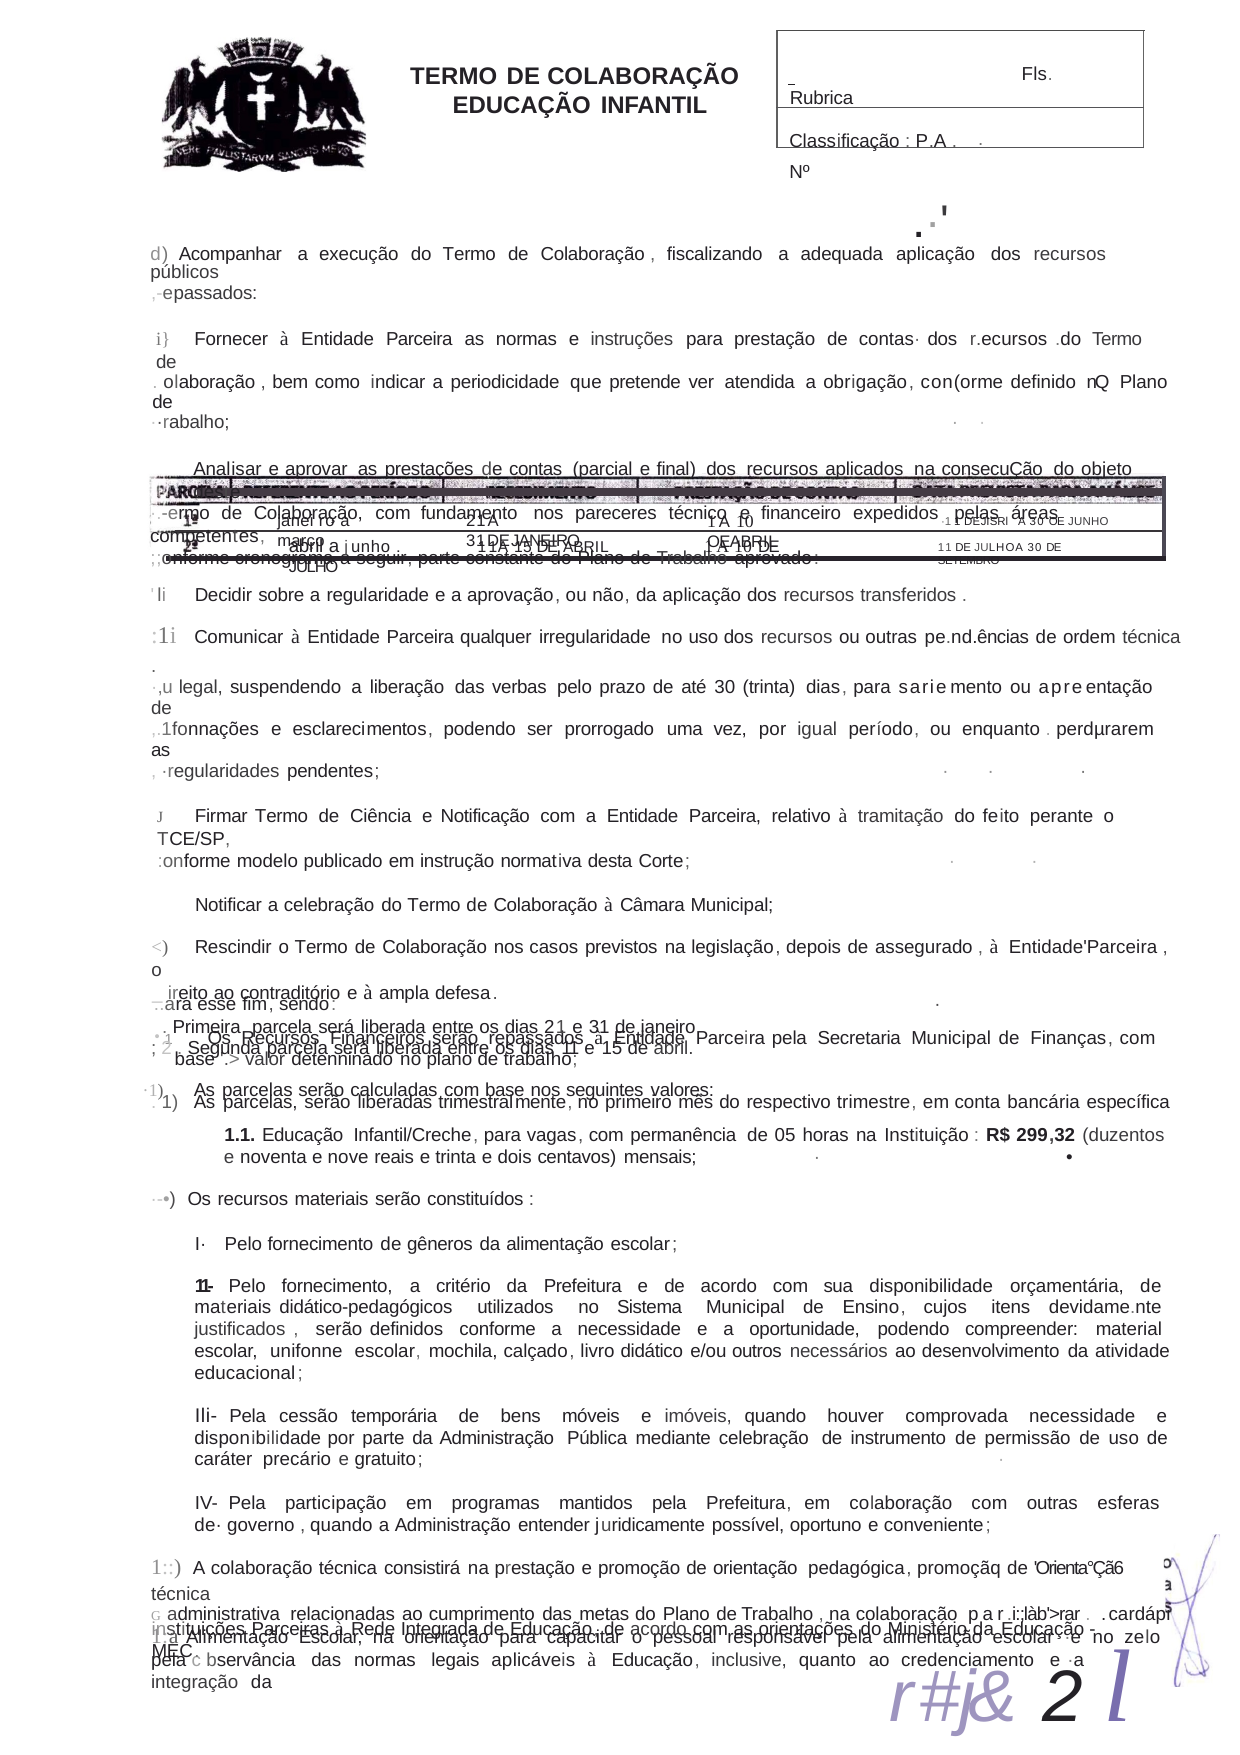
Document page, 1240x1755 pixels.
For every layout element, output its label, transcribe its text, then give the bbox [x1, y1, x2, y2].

text_box 'li Decidir sobre a regularidade e a aprovação, ou não, da aplicação dos recursos transferidos . :1i Comunicar à Entidade Parceira qualquer irregularidade no uso dos recursos ou outras pe.nd.ências de ordem técnica . ·,u legal, suspendendo a liberação das verbas pelo prazo de até 30 (trinta) dias, para sariemento ou apreentação de ,.1fonnações e esclarecimentos, podendo ser prorrogado uma vez, por igual período, ou enquanto . perdµrarem as , ·regularidades pendentes; · · · J Firmar Termo de Ciência e Notificação com a Entidade Parceira, relativo à tramitação do feito perante o TCE/SP, :onforme modelo publicado em instrução normativa desta Corte; · · Notificar a celebração do Termo de Colaboração à Câmara Municipal; <) Rescindir o Termo de Colaboração nos casos previstos na legislação, depois de assegurado , à Entidade'Parceira , o _ ireito ao contraditório e à ampla defesa. 1 Os Recursos Financeiros serão repassados à Entidade Parceira pela Secretaria Municipal de Finanças, com base '.> valor detenninado no plano de trabalho; . 1) As parcelas, serão liberadas trimestralmente, no primeiro mês do respectivo trimestre, em conta bancária específica [148, 582, 1182, 995]
text_box ·11DEJISRl A 30 OE JUNHO [938, 514, 1112, 530]
text_box abril a junho 11A 15 DE ABRIL 1A 10 DE JULHO [286, 533, 828, 557]
text_box [162, 38, 366, 172]
text_box r#j& 2 l [887, 1618, 1141, 1726]
text_box 1A 10 OEABRIL [704, 509, 828, 532]
text_box TERMO DE COLABORAÇÃO EDUCAÇÃO INFANTIL [408, 60, 745, 118]
text_box ·1) As parcelas serão calculadas com base nos seguintes valores: 1.1. Educação Infantil/Creche, para vagas, com permanência de 05 horas na Instituição : R$ 299,32 (duzentos e noventa e nove reais e trinta e dois centavos) mensais; · • ·-•) Os recursos materiais serão constituídos : I· Pelo fornecimento de gêneros da alimentação escolar; 11- Pelo fornecimento, a critério da Prefeitura e de acordo com sua disponibilidade orçamentária, de materiais didático-pedagógicos utilizados no Sistema Municipal de Ensino, cujos itens devidame.nte justificados , serão definidos conforme a necessidade e a oportunidade, podendo compreender: material escolar, unifonne escolar, mochila, calçado, livro didático e/ou outros necessários ao desenvolvimento da atividade educacional; Ili- Pela cessão temporária de bens móveis e imóveis, quando houver comprovada necessidade e disponibilidade por parte da Administração Pública mediante celebração de instrumento de permissão de uso de caráter precário e gratuito; · IV- Pela participação em programas mantidos pela Prefeitura, em colaboração com outras esferas de·governo , quando a Administração entender juridicamente possível, oportuno e conveniente; 1::) A colaboração técnica consistirá na prestação e promoção de orientação pedagógica, promoçãq de 'Orienta°Çã6 técnica G administrativa relacionadas ao cumprimento das metas do Plano de Trabalho , na colaboração par.i:;làb'>rar . .cardápi 1:a Alimentação Escolar, na orientação para capacitar o pessoal responsável pela alimentação escolar ·e no zelo pela c bservância das normas legais aplicáveis à Educação, inclusive, quanto ao credenciamento e ·a integração da [140, 1077, 1174, 1618]
text_box · [932, 992, 945, 1015]
text_box 21A 31DEJANEIRO [464, 510, 617, 531]
text_box [1164, 1534, 1220, 1686]
text_box Fls. [1019, 61, 1056, 85]
text_box Rubrica Classificação : P.A . . Nº [786, 60, 1008, 141]
text_box [269, 510, 274, 518]
text_box [148, 474, 1164, 552]
text_box ..ara esse fim, sendo: . Primeira parcela será liberada entre os dias 21 e 31 de janeiro ; 2 . Segunda parcela será liberada entre os dias 11 e 15 de abril. [148, 992, 699, 1059]
text_box janei ro a março [275, 509, 400, 531]
text_box 11DE JULHOA 30 DE SETEMBRO [935, 539, 1124, 556]
text_box .·' d) Acompanhar a execução do Termo de Colaboração , fiscalizando a adequada aplicação dos recursos públicos ,-epassados: i} Fornecer à Entidade Parceira as normas e instruções para prestação de contas· dos r.ecursos .do Termo de . olaboração , bem como indicar a periodicidade que pretende ver atendida a obrigação, con(orme definido nQ Plano de ··rabalho; · · Analisar e aprovar as prestações de contas (parcial e final) dos recursos aplicados na consecuÇão do objeto deste ·.-ermo de Colaboração, com fundamento nos pareceres técnico e financeiro expedidos pelas áreas competentes, ;;onforme cronograma a seguir, parte constante do Plano de Trabalho aprovado: [147, 193, 1172, 457]
text_box instituições Parceiras à Rede Integrada de Educação, de acordo com as orientações do Ministério da Educação - MEC. [149, 1615, 1152, 1640]
